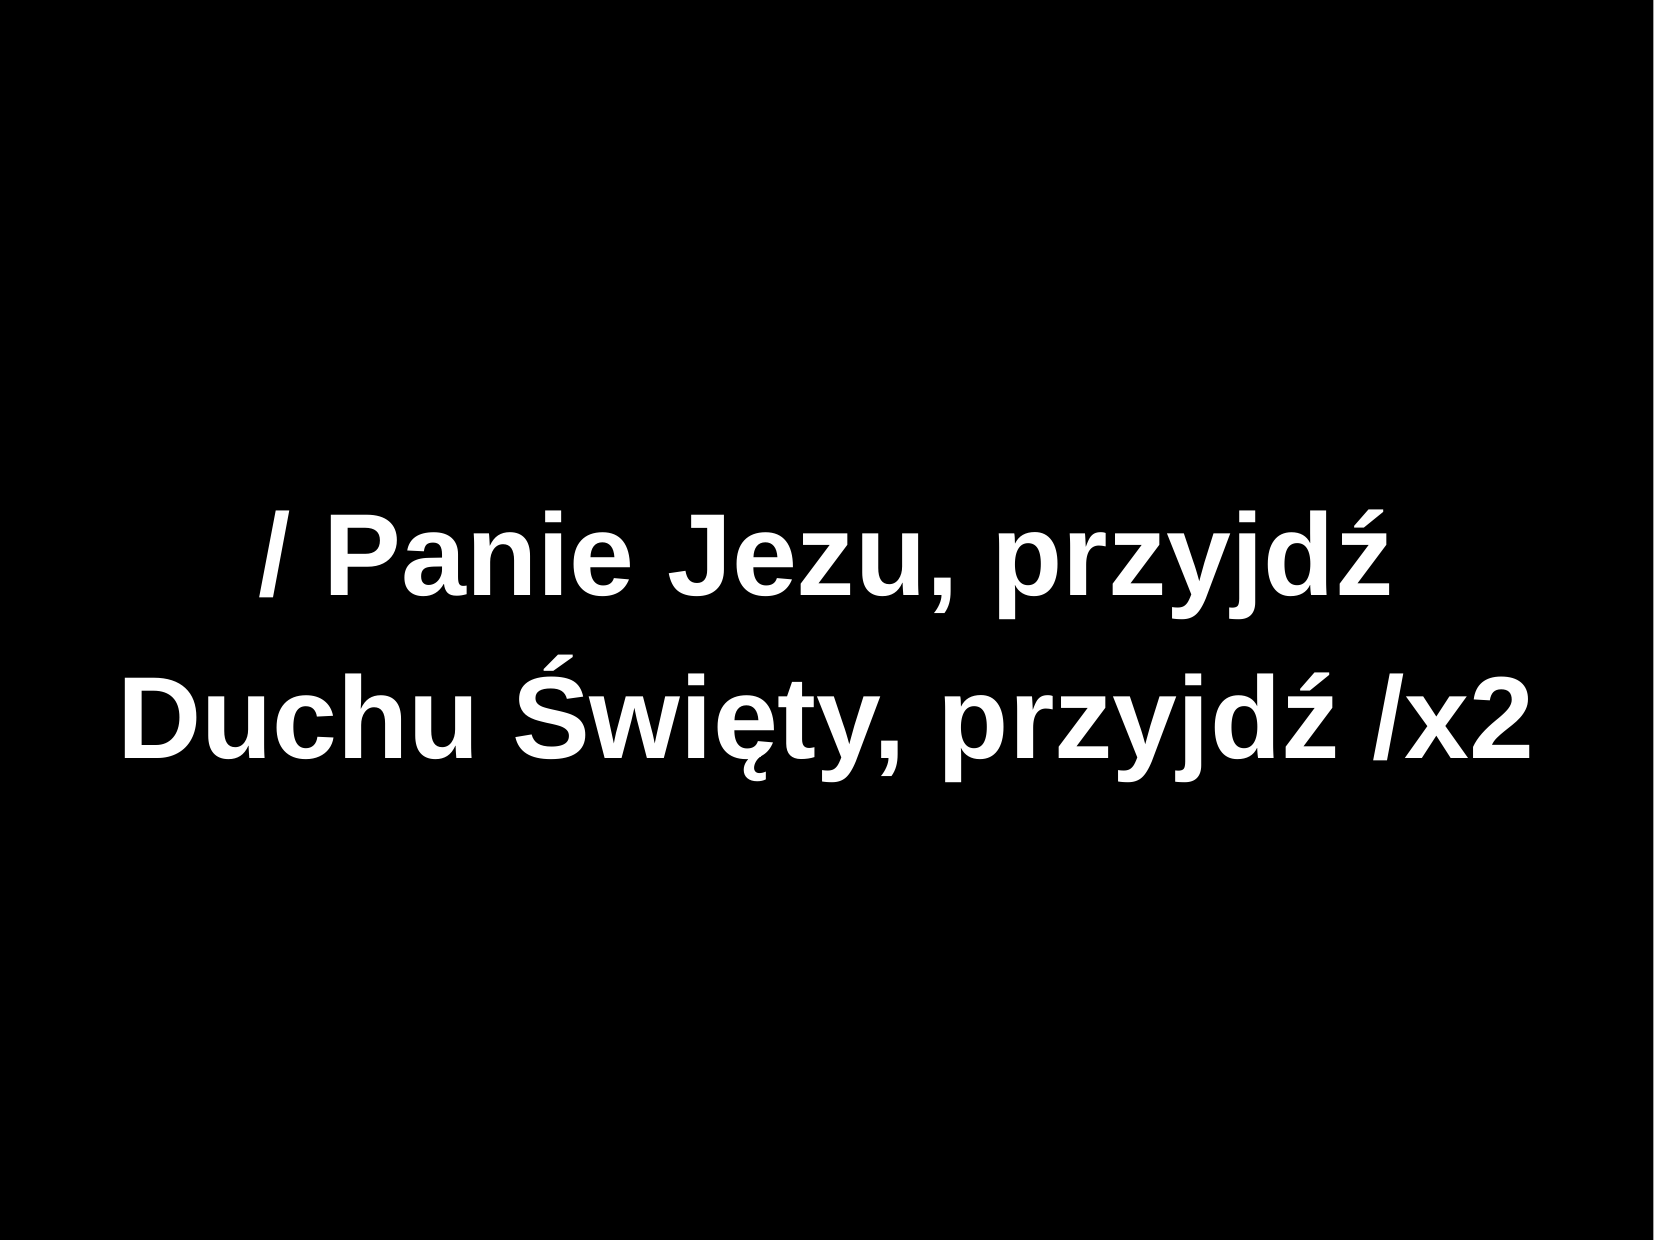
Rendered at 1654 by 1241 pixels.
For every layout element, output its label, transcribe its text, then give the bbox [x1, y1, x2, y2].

subtitle / Panie Jezu, przyjdź Duchu Święty, przyjdź /x2 [0, 0, 1654, 1241]
